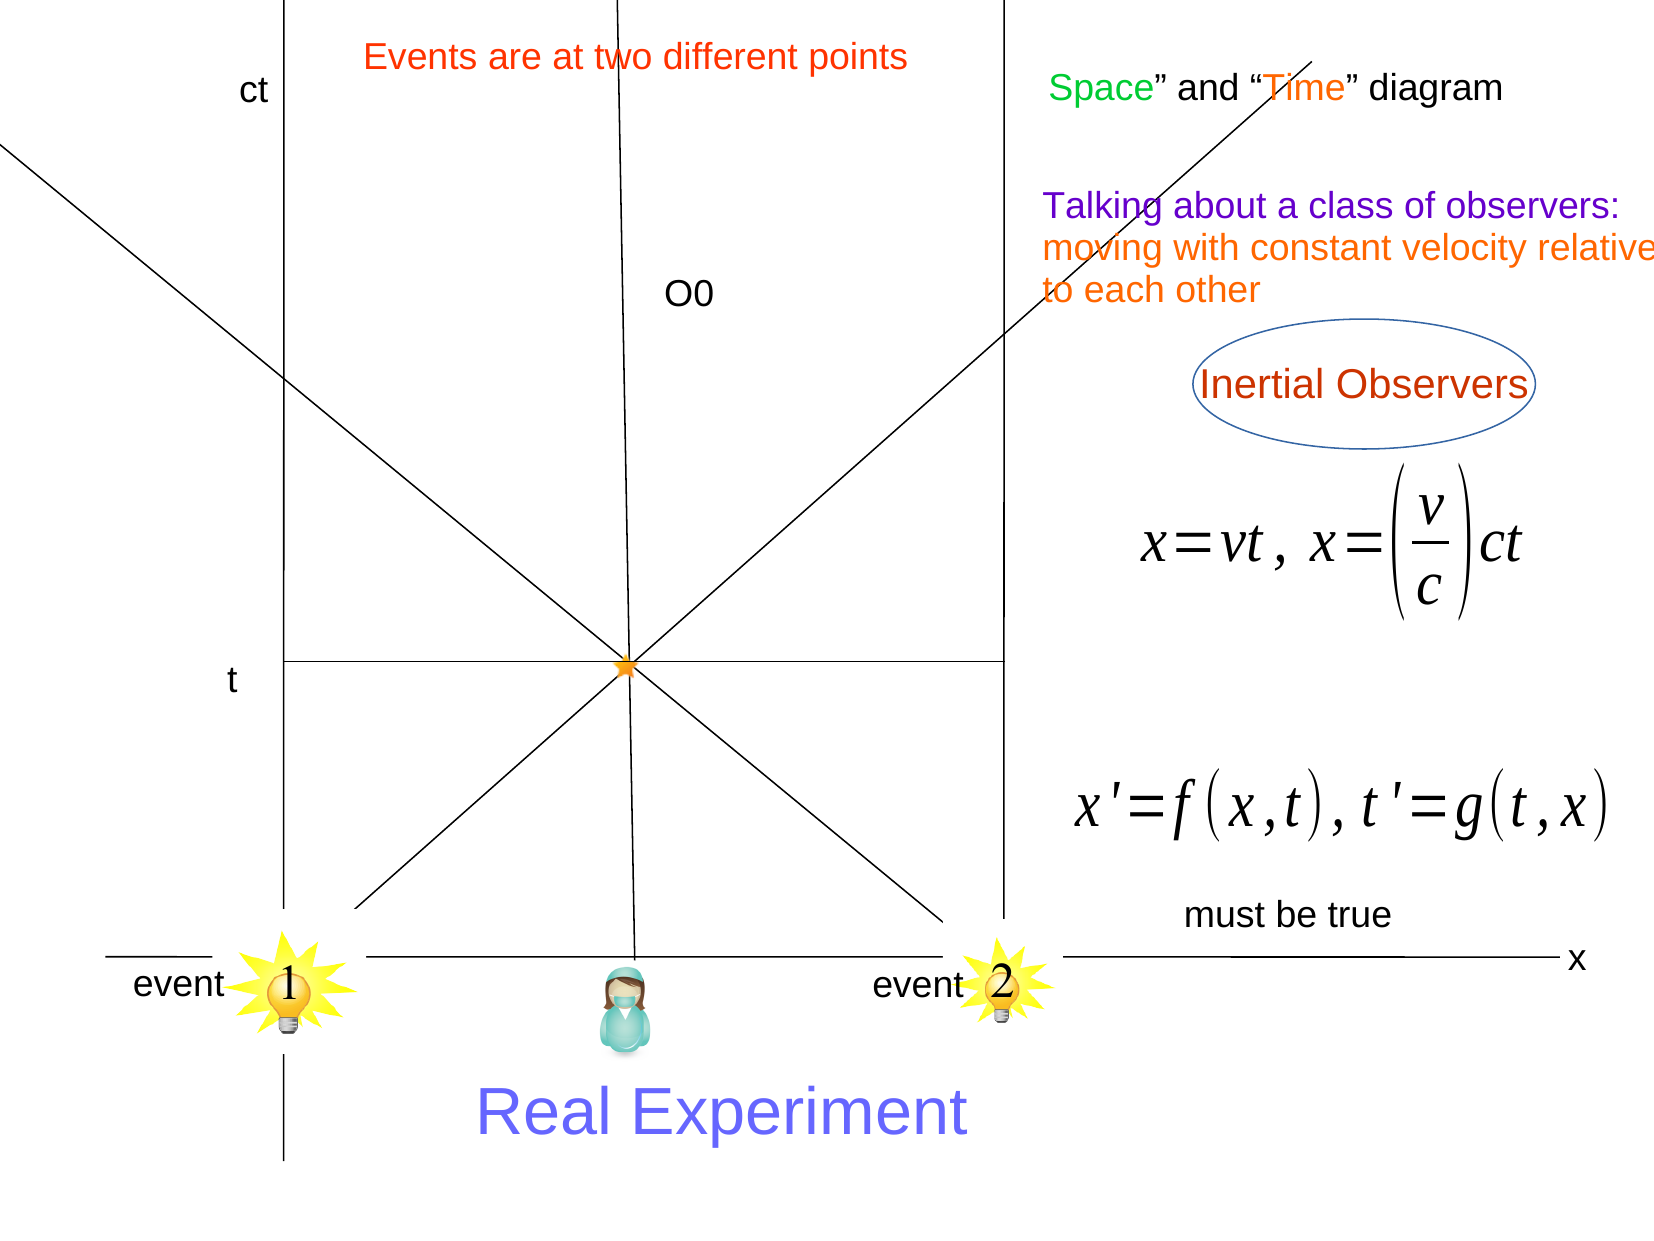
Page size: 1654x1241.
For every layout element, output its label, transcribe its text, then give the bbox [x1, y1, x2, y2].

chart [1128, 460, 1536, 626]
text_box Space” and “Time” diagram [1033, 59, 1536, 117]
text_box Events are at two different points [348, 28, 923, 89]
text_box event [118, 954, 253, 1013]
text_box t [212, 649, 253, 707]
text_box must be true [1169, 885, 1408, 946]
text_box 2 [942, 919, 1063, 1040]
text_box Talking about a class of observers: moving with constant velocity relative to each other [1027, 177, 1654, 322]
text_box Real Experiment [460, 1062, 983, 1153]
text_box event [857, 956, 993, 1014]
text_box 1 [212, 909, 367, 1054]
text_box Inertial Observers [1192, 319, 1536, 449]
text_box x [1553, 927, 1602, 984]
text_box 2 [993, 967, 1007, 994]
text_box O0 [698, 283, 709, 304]
picture [590, 956, 662, 1063]
picture [611, 662, 641, 680]
text_box ct [224, 59, 284, 116]
chart [1062, 763, 1619, 845]
text_box O0 [649, 265, 709, 323]
picture [611, 652, 641, 661]
